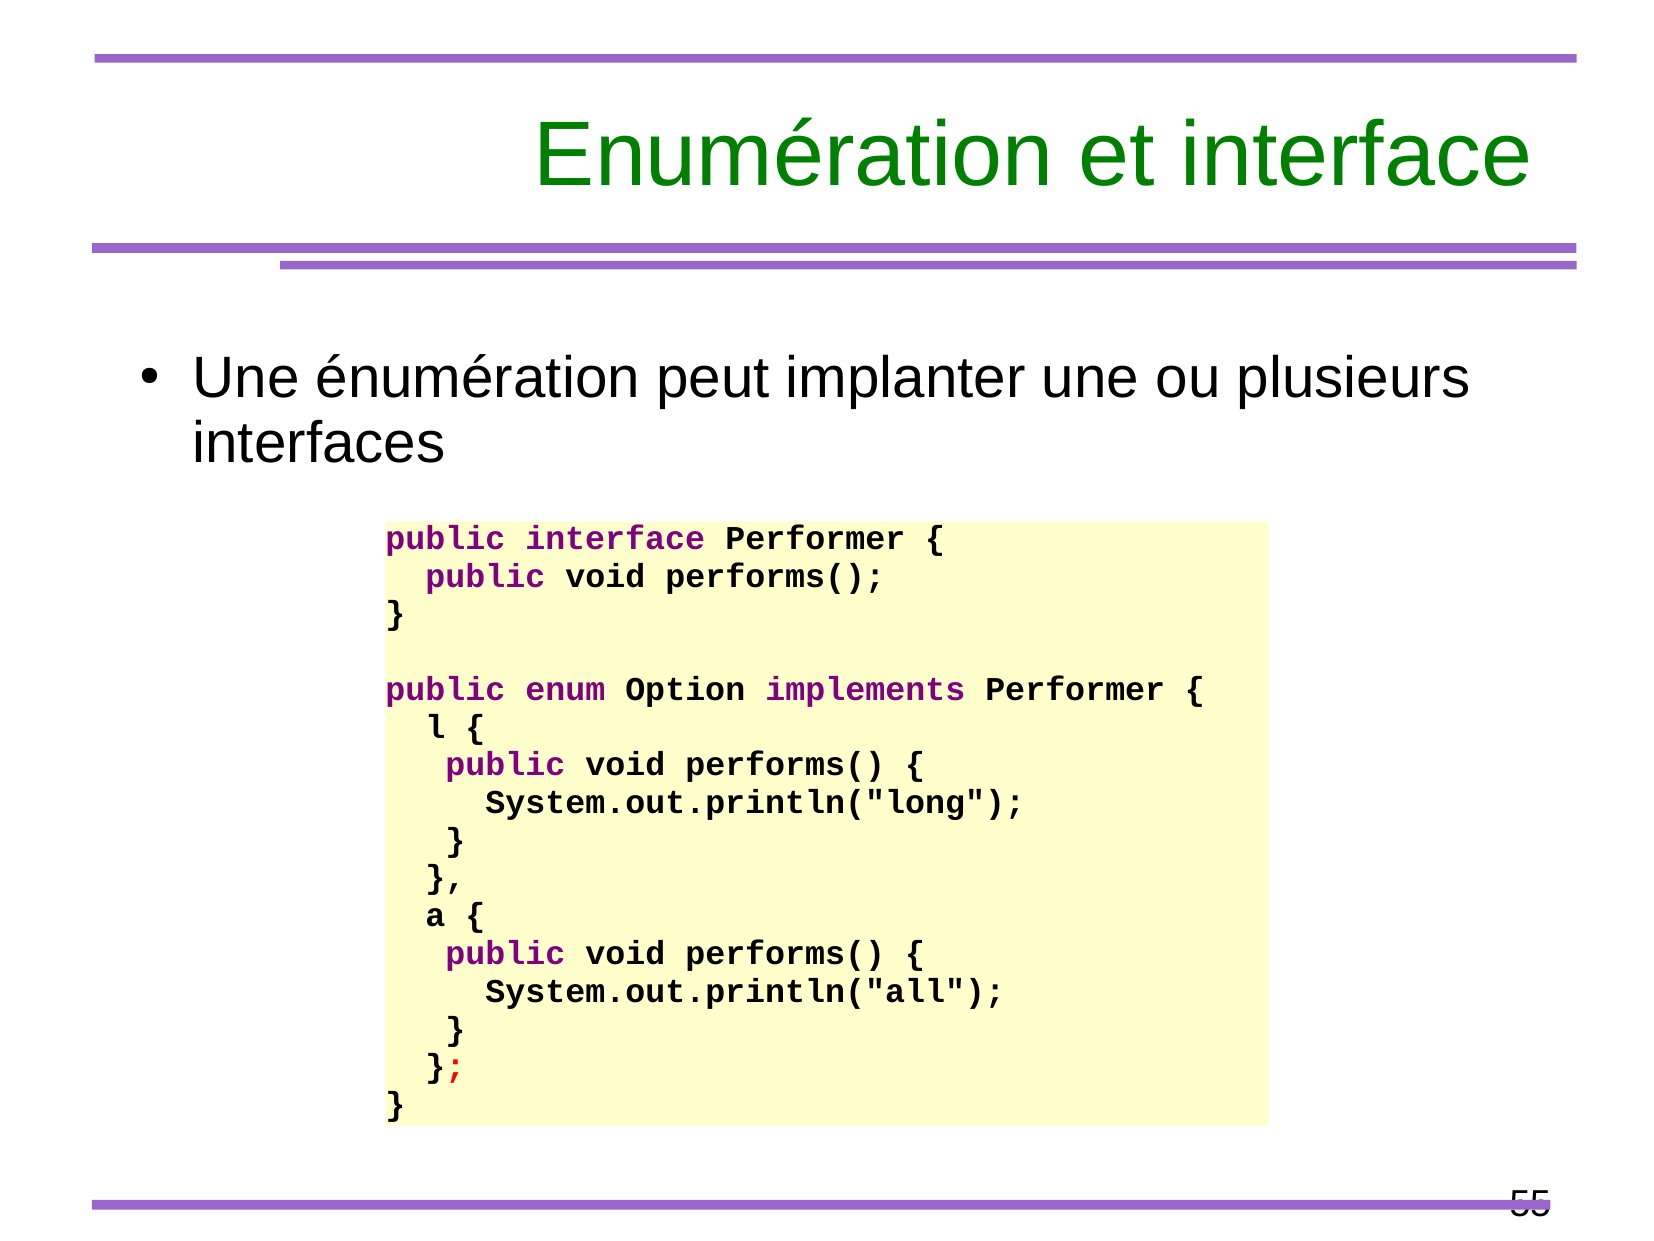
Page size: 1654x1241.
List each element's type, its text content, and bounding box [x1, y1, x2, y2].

list Une énumération peut implanter une ou plusieurs interfaces [121, 344, 1534, 504]
title Enumération et interface [121, 49, 1534, 257]
text_box public interface Performer { public void performs(); } public enum Option implements Performer { l { public void performs() { System.out.println("long"); } }, a { public void performs() { System.out.println("all"); } }; } [385, 521, 1269, 1126]
